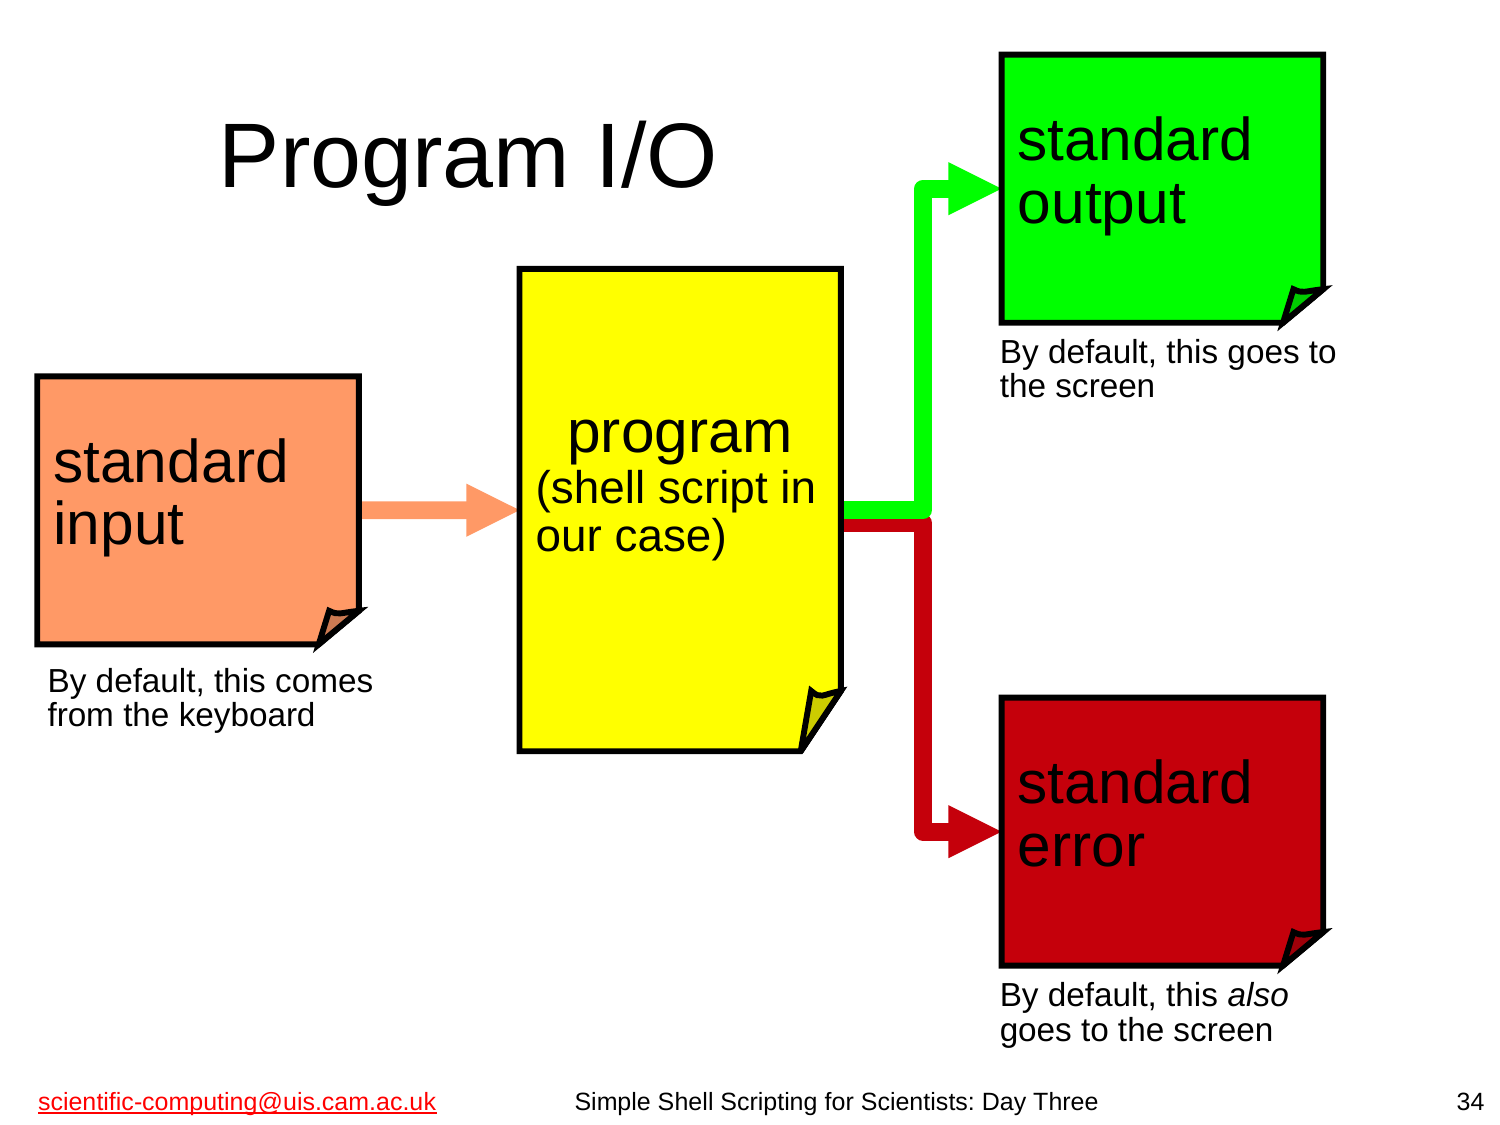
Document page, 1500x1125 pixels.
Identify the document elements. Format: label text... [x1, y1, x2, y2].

title Program I/O [37, 62, 900, 250]
text_box By default, this comes from the keyboard [34, 657, 426, 741]
text_box By default, this also goes to the screen [986, 972, 1378, 1055]
text_box By default, this goes to the screen [986, 328, 1378, 412]
text_box standard output [1001, 54, 1324, 323]
text_box program (shell script in our case) [519, 268, 841, 752]
text_box standard input [37, 376, 359, 645]
text_box standard error [1001, 697, 1324, 966]
